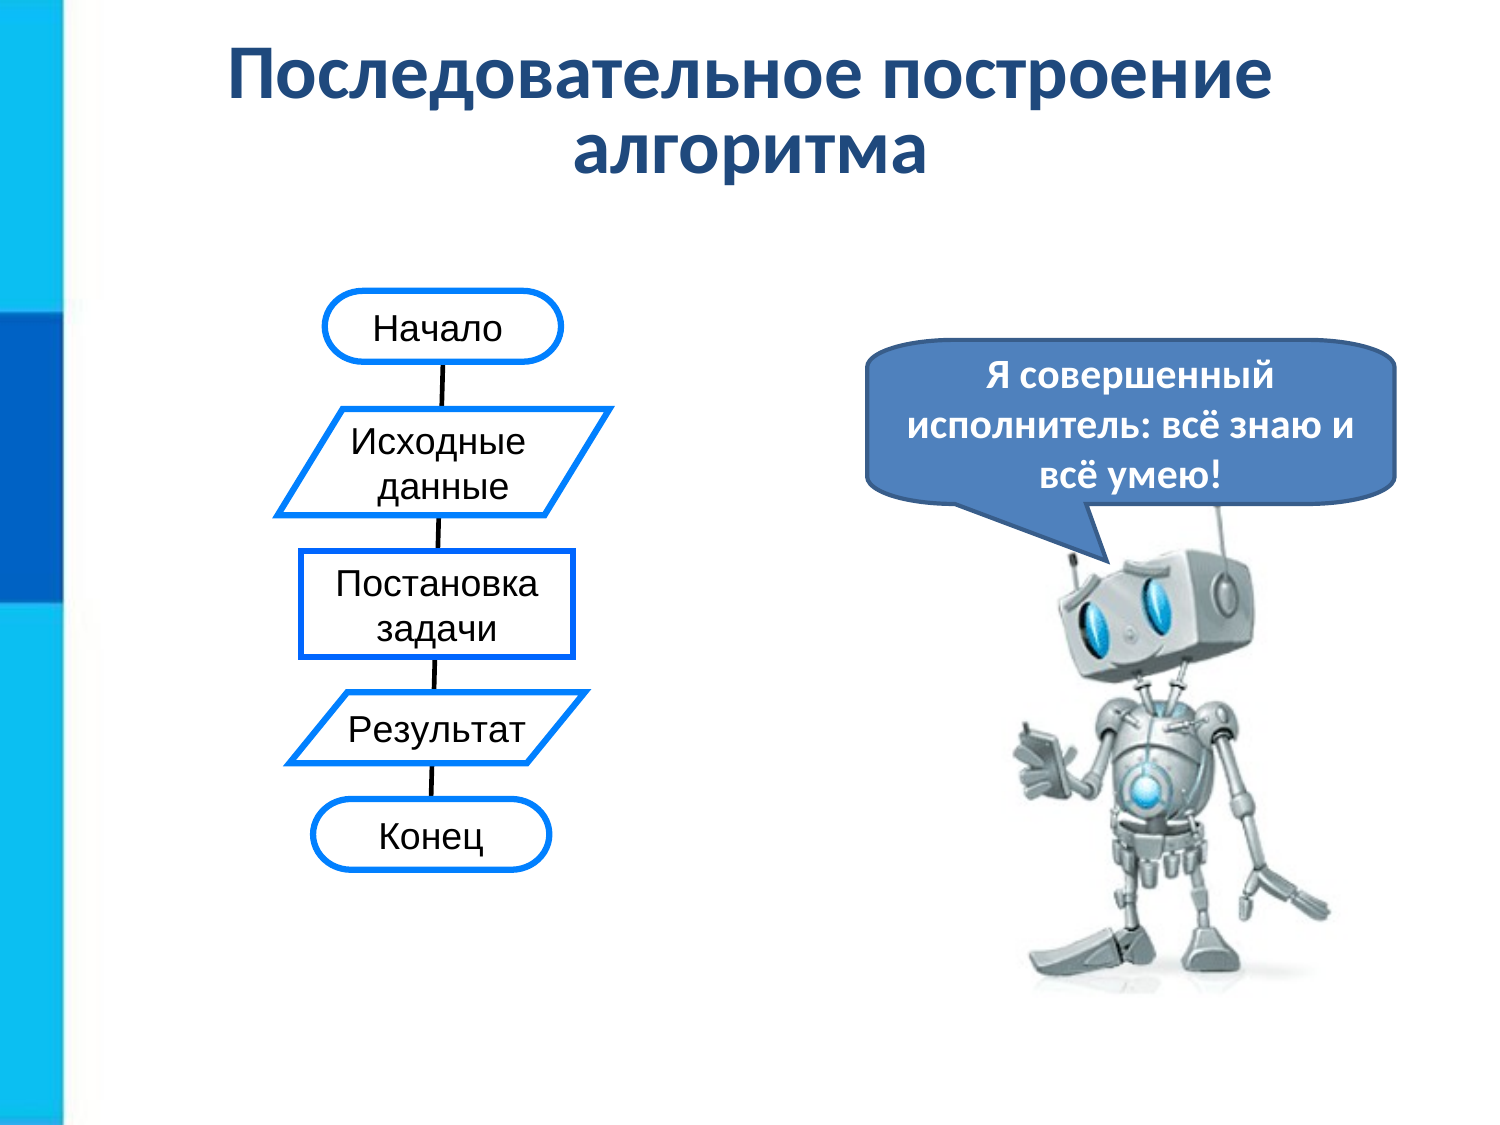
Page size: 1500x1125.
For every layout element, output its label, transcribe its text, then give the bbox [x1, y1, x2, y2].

text_box Последовательное построение алгоритма [76, 31, 1425, 197]
text_box Исходные данные [277, 409, 610, 516]
text_box Результат [289, 692, 585, 764]
text_box Начало [324, 290, 562, 362]
text_box Конец [313, 798, 550, 870]
text_box Я совершенный исполнитель: всё знаю и всё умею! [867, 339, 1395, 562]
picture [0, 0, 1500, 1125]
text_box Постановка задачи [301, 550, 573, 657]
